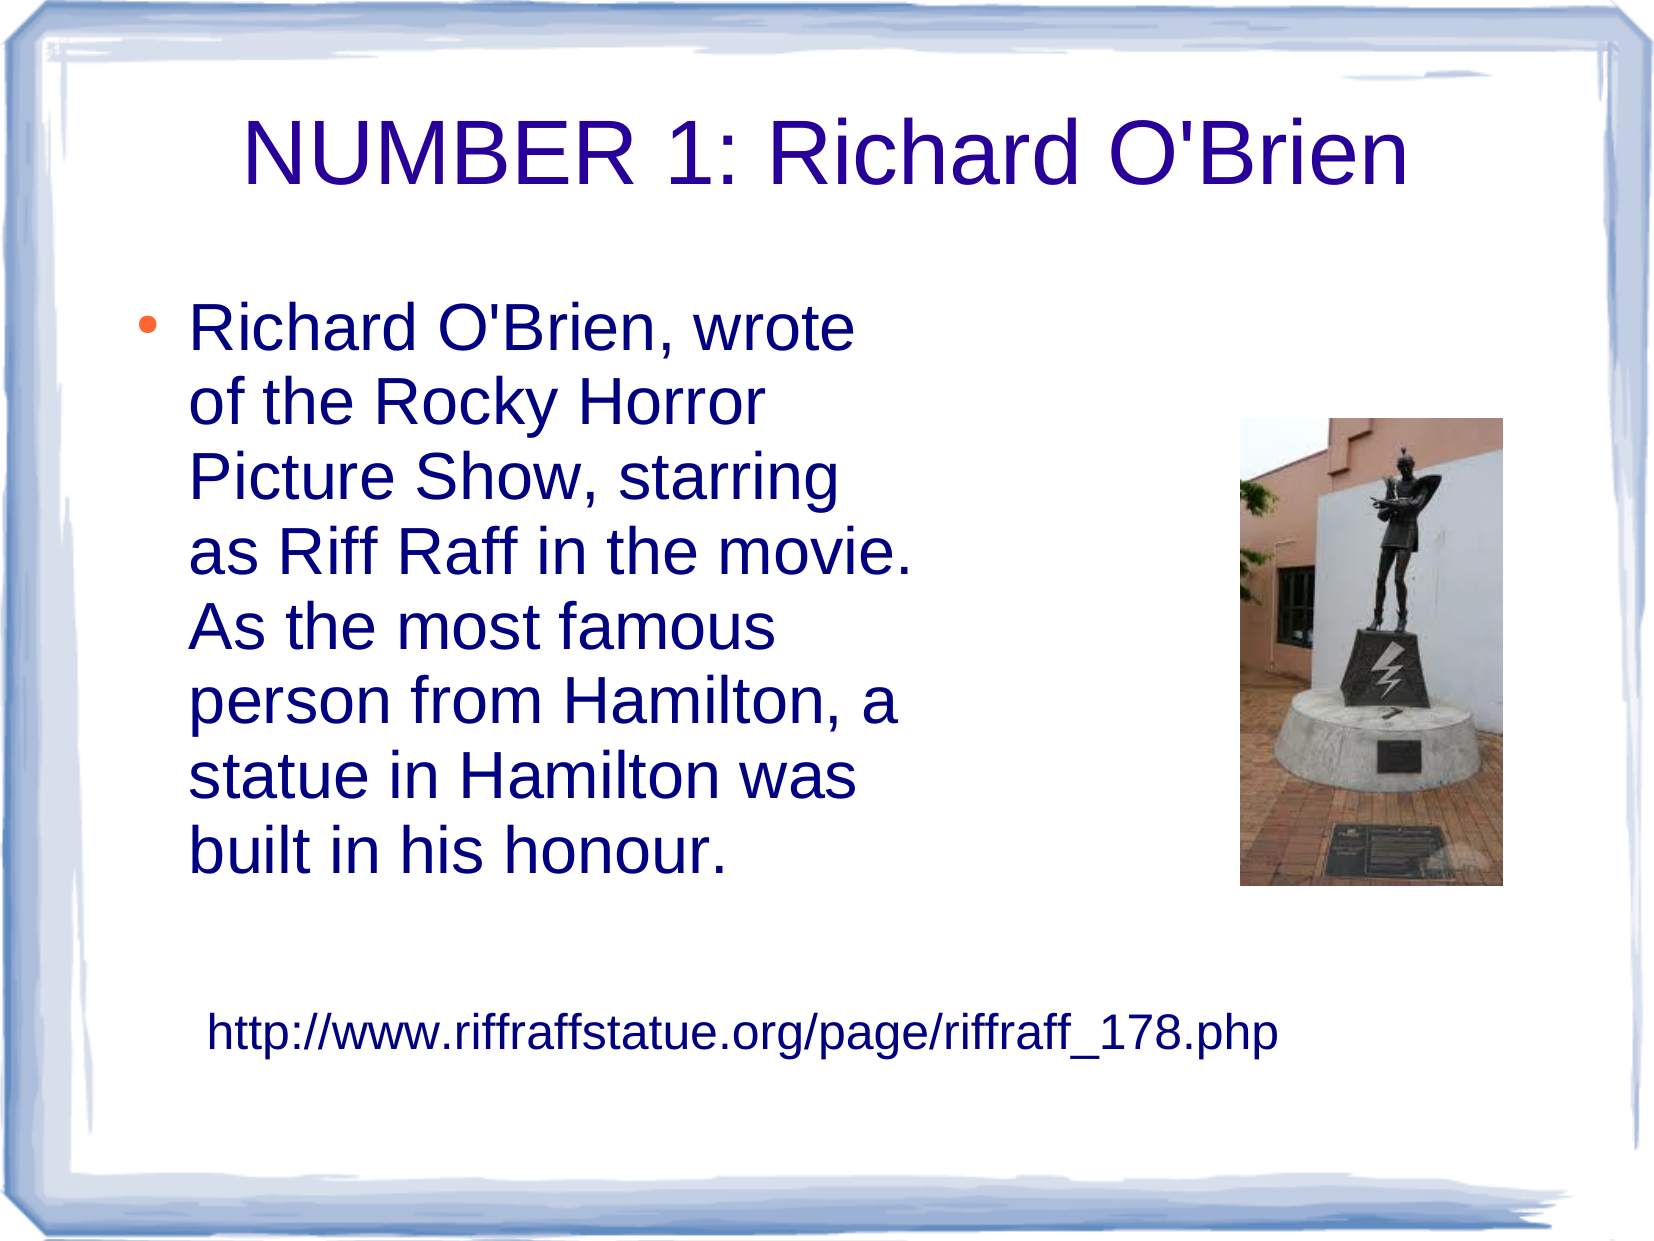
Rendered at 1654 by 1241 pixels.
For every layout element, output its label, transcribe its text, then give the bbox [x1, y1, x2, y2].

title NUMBER 1: Richard O'Brien [82, 49, 1571, 257]
text_box http://www.riffraffstatue.org/page/riffraff_178.php [206, 1003, 1467, 1123]
picture [0, 0, 1654, 1241]
list Richard O'Brien, wrote of the Rocky Horror Picture Show, starring as Riff Raff in the movie. As the most famous person from Hamilton, a statue in Hamilton was built in his honour. [118, 289, 916, 963]
